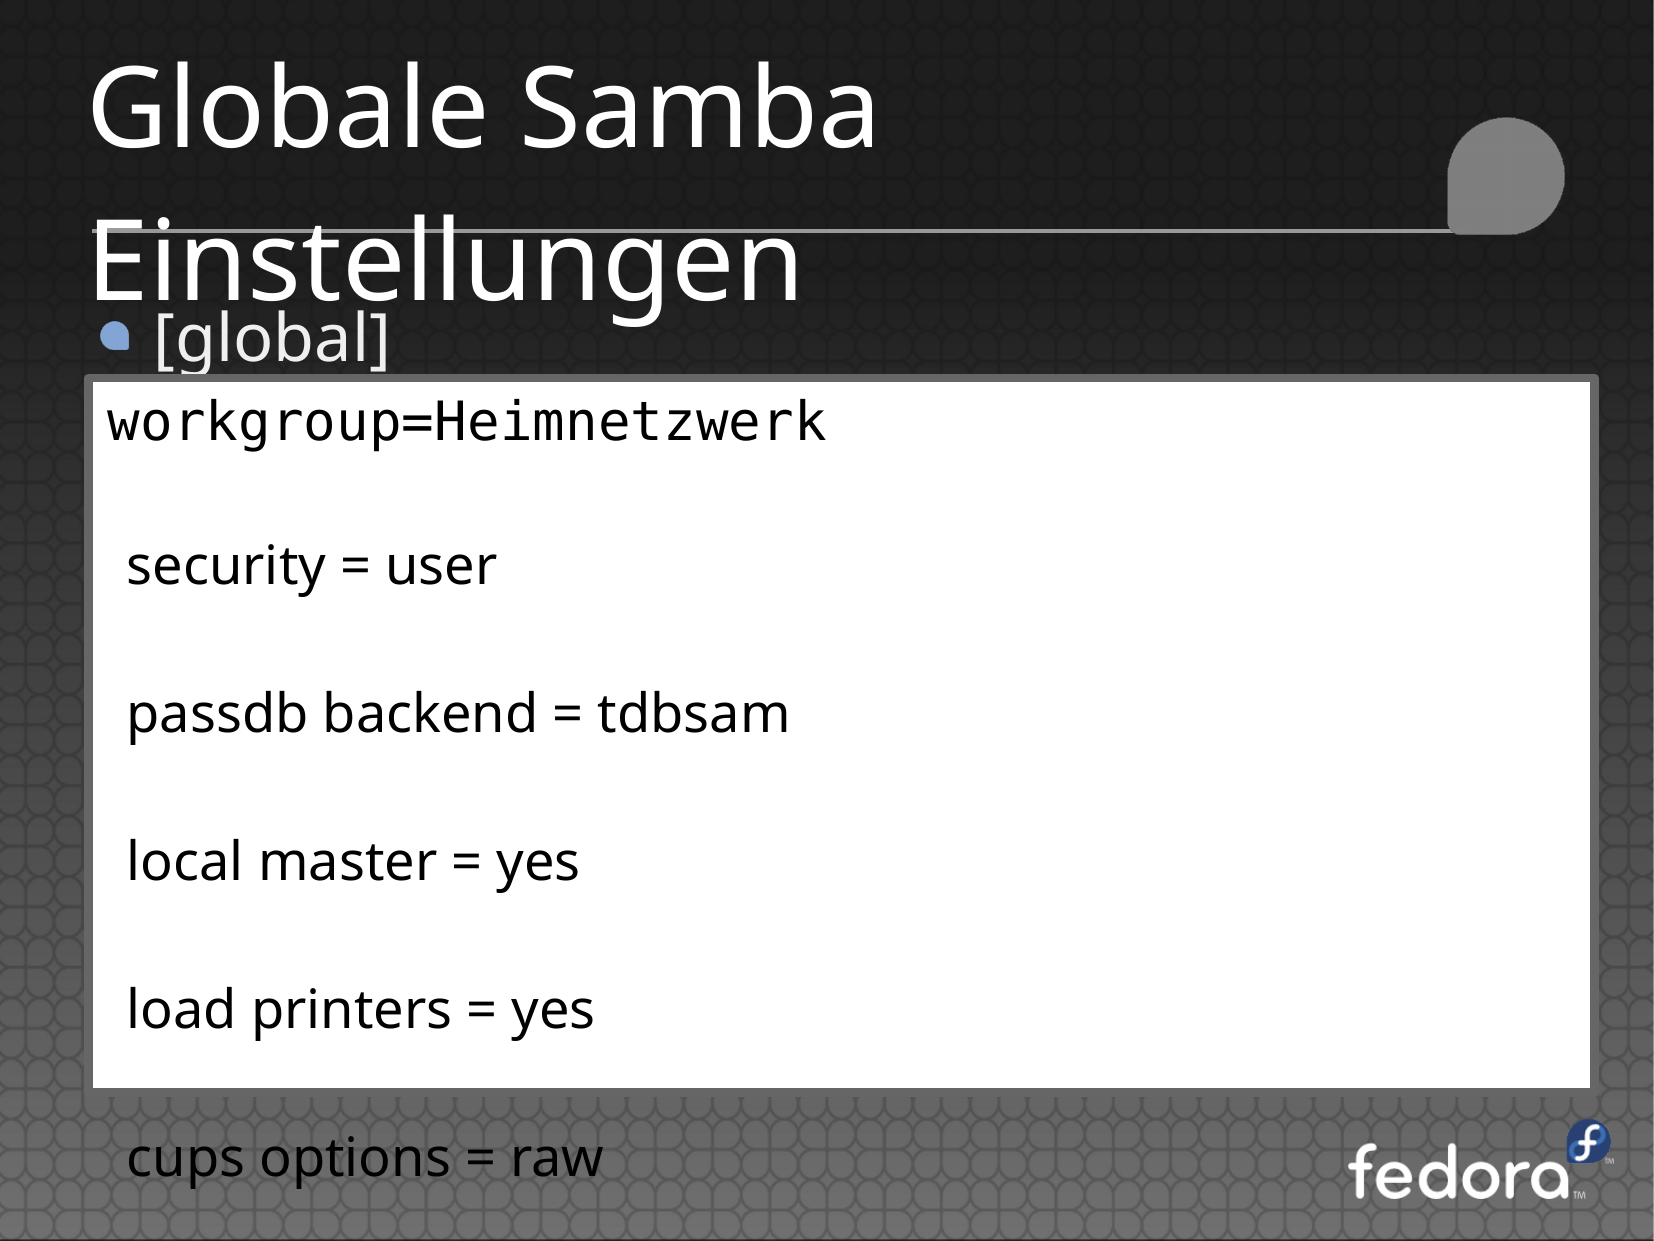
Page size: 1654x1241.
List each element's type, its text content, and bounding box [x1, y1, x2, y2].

text_box workgroup=Heimnetzwerk security = user passdb backend = tdbsam local master = yes load printers = yes cups options = raw [88, 377, 1595, 1093]
list [global] [82, 290, 1571, 1109]
title Globale Samba Einstellungen [86, 112, 1576, 249]
picture [0, 0, 1654, 1241]
